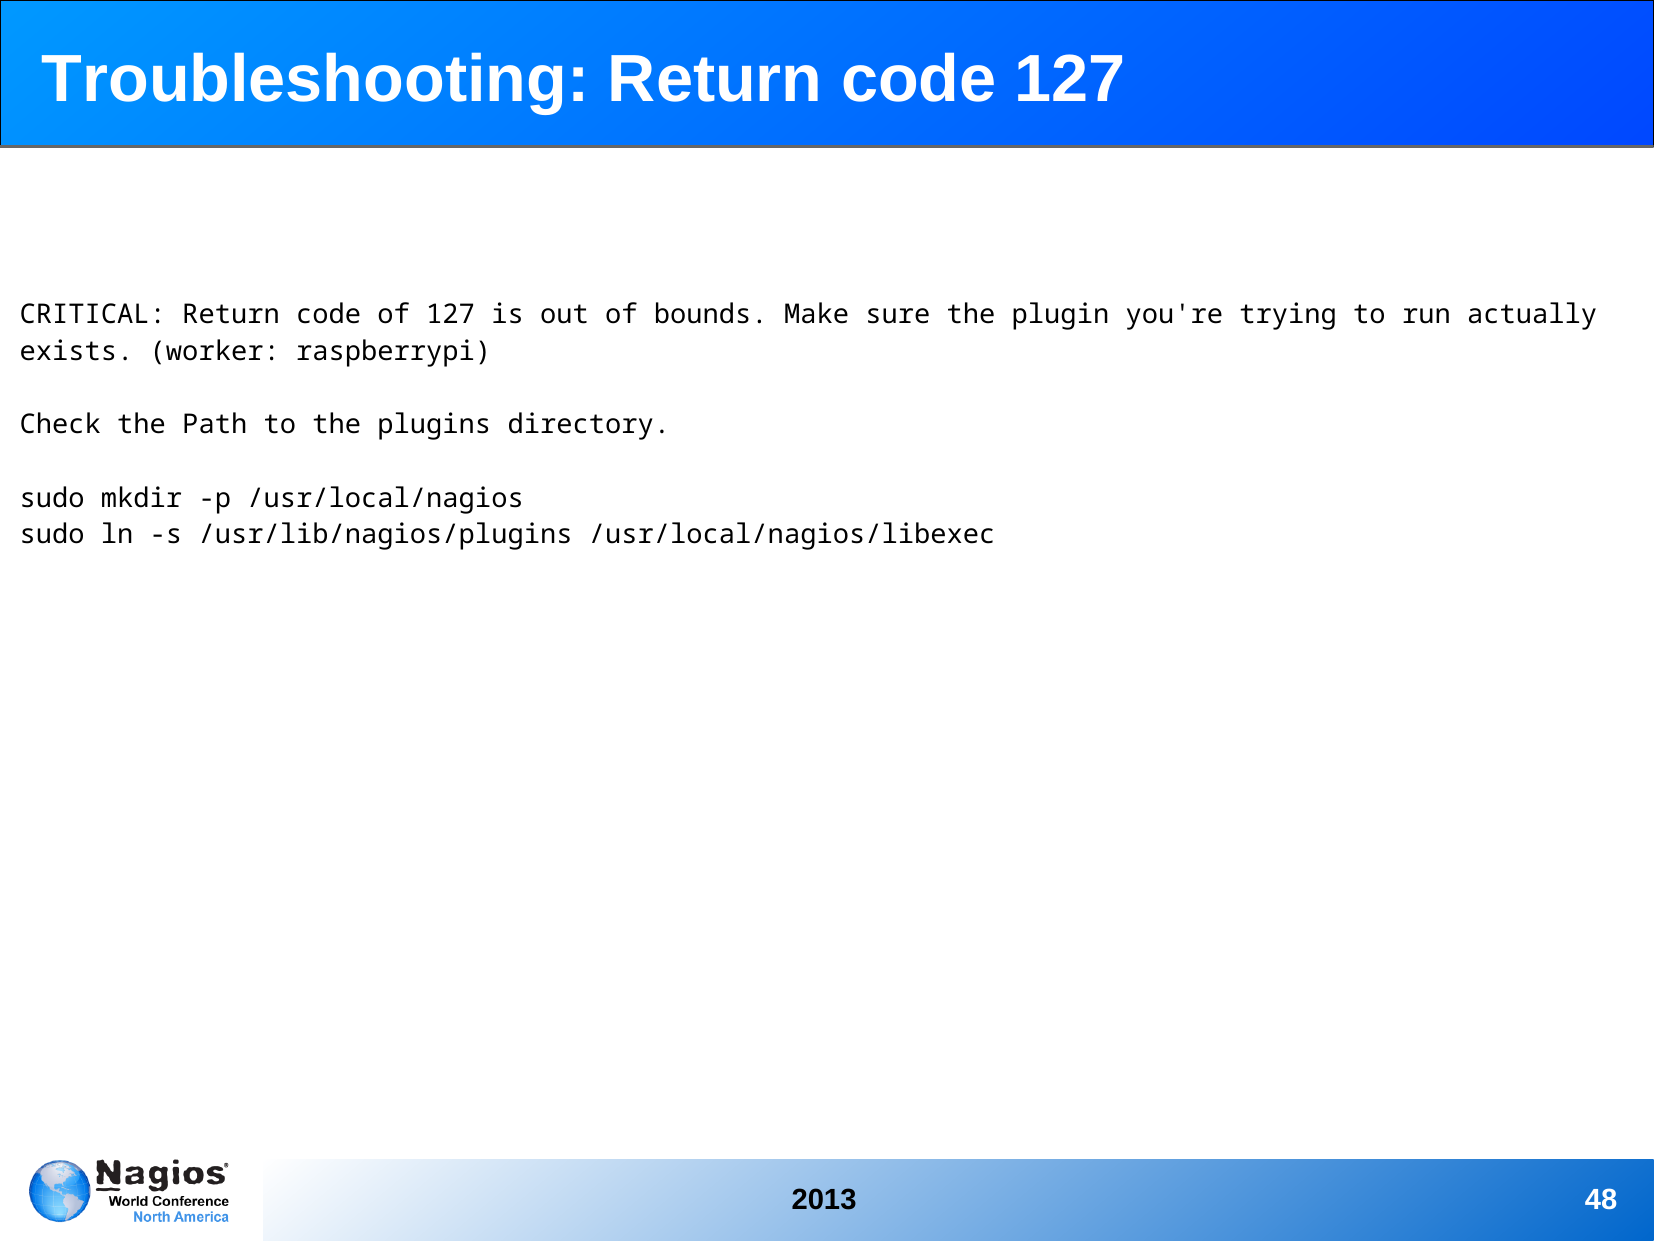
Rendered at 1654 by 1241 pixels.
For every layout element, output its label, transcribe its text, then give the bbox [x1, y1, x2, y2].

title Troubleshooting: Return code 127 [41, 29, 1540, 127]
picture [29, 1159, 229, 1235]
subtitle CRITICAL: Return code of 127 is out of bounds. Make sure the plugin you're trying to run actually exists. (worker: raspberrypi) Check the Path to the plugins directory. sudo mkdir -p /usr/local/nagios sudo ln -s /usr/lib/nagios/plugins /usr/local/nagios/libexec [19, 260, 1618, 770]
